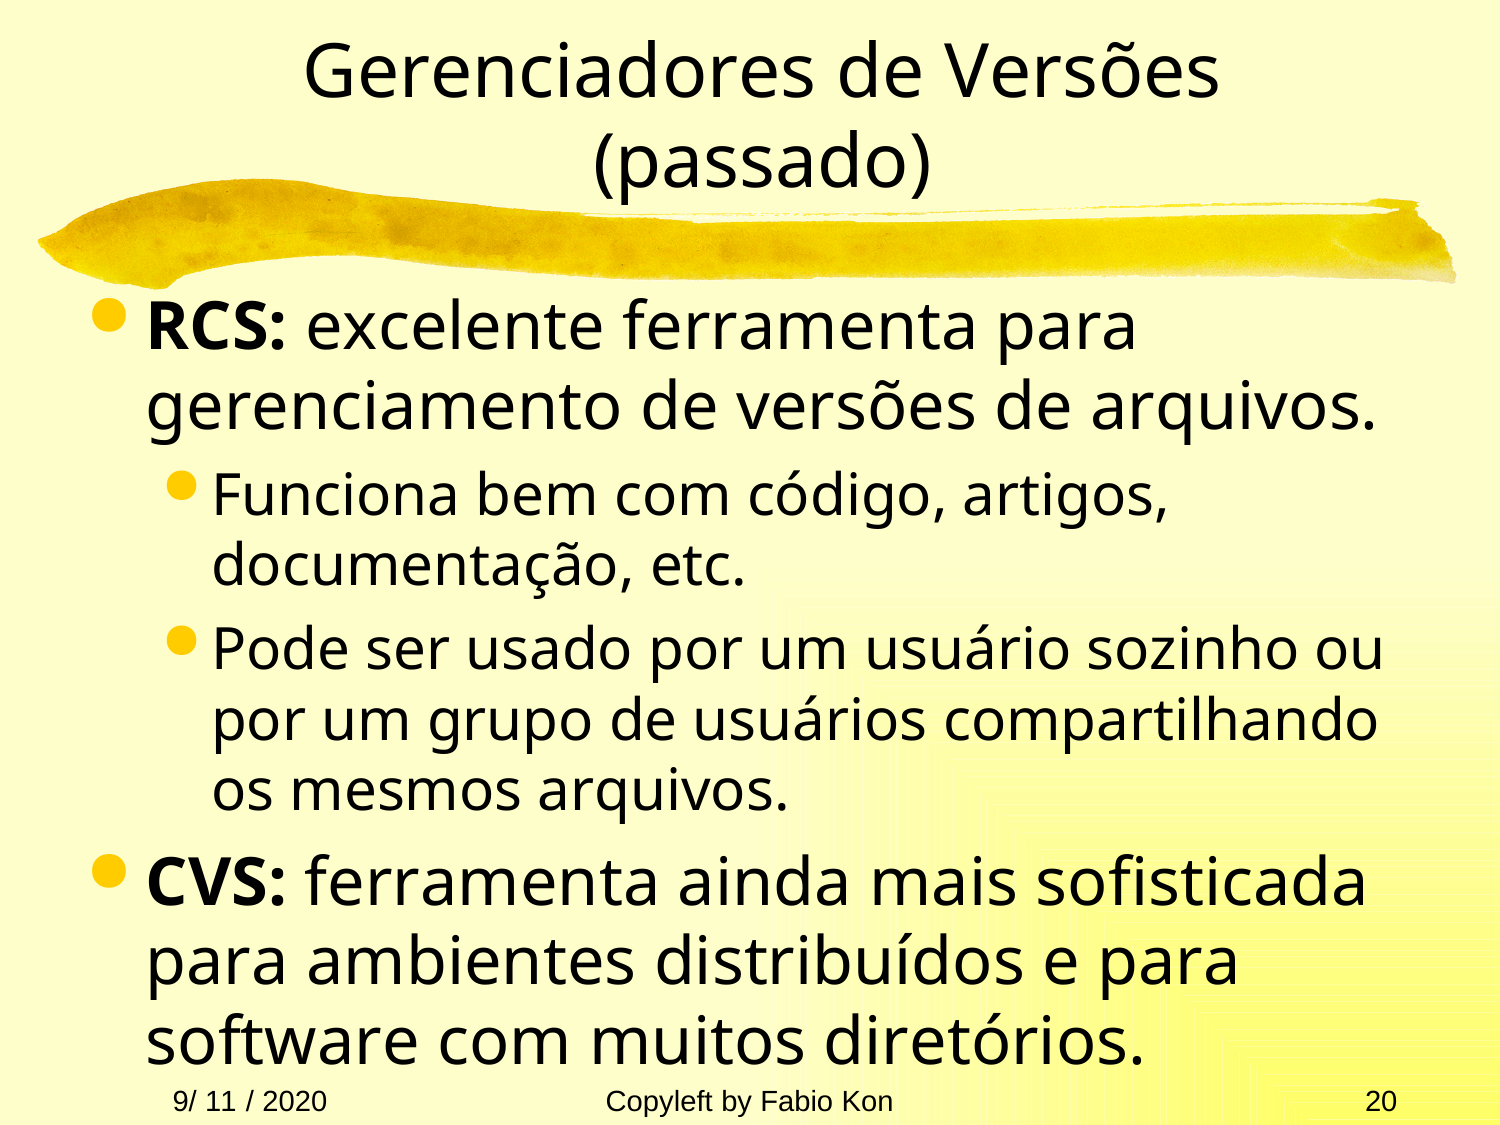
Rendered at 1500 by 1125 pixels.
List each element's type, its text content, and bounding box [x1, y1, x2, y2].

list RCS: excelente ferramenta para gerenciamento de versões de arquivos. Funciona bem com código, artigos, documentação, etc. Pode ser usado por um usuário sozinho ou por um grupo de usuários compartilhando os mesmos arquivos. CVS: ferramenta ainda mais sofisticada para ambientes distribuídos e para software com muitos diretórios. [74, 275, 1417, 1087]
picture [24, 174, 1463, 297]
title Gerenciadores de Versões (passado) [125, 14, 1401, 211]
